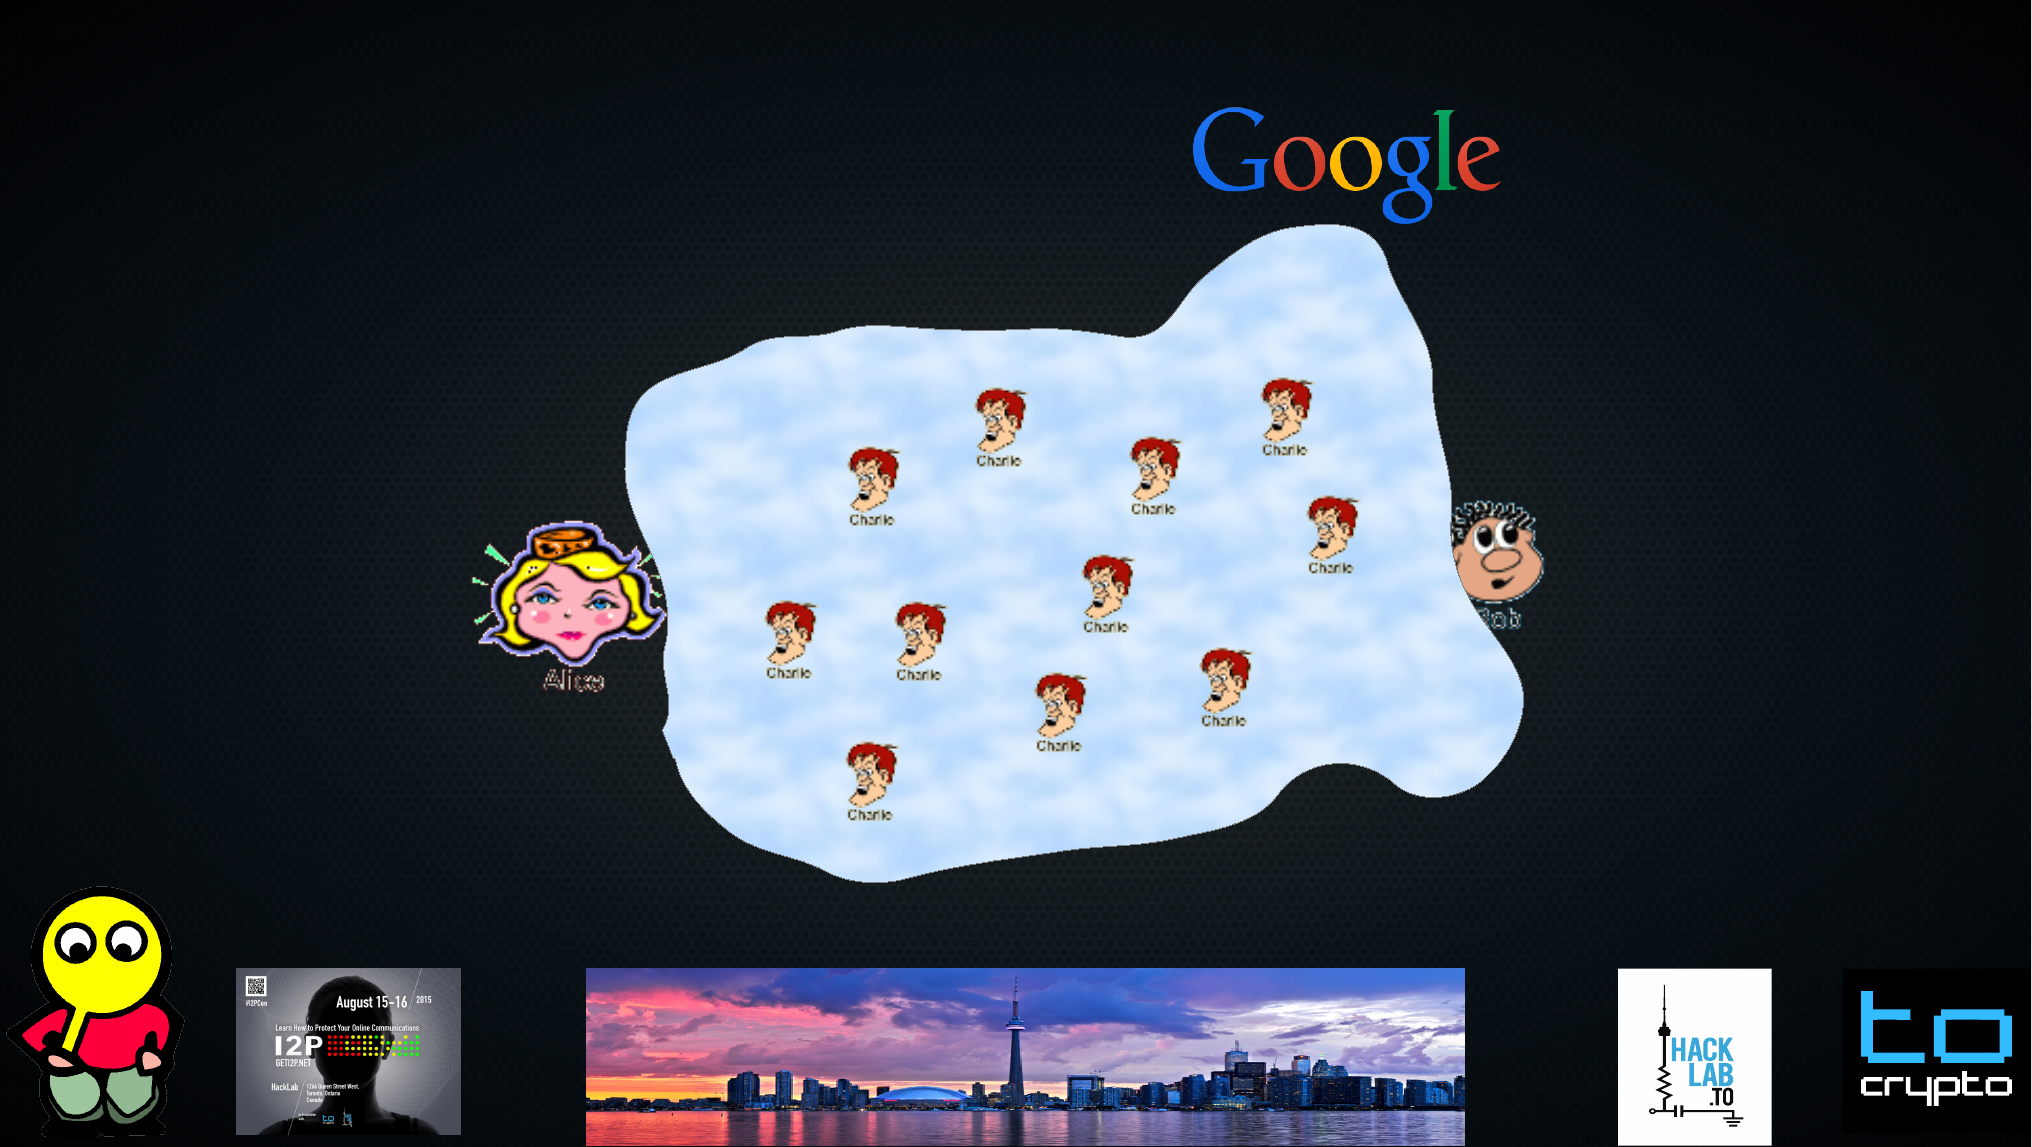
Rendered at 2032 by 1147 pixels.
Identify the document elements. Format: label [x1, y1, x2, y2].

text_box [624, 224, 1524, 883]
picture [0, 0, 2032, 1147]
